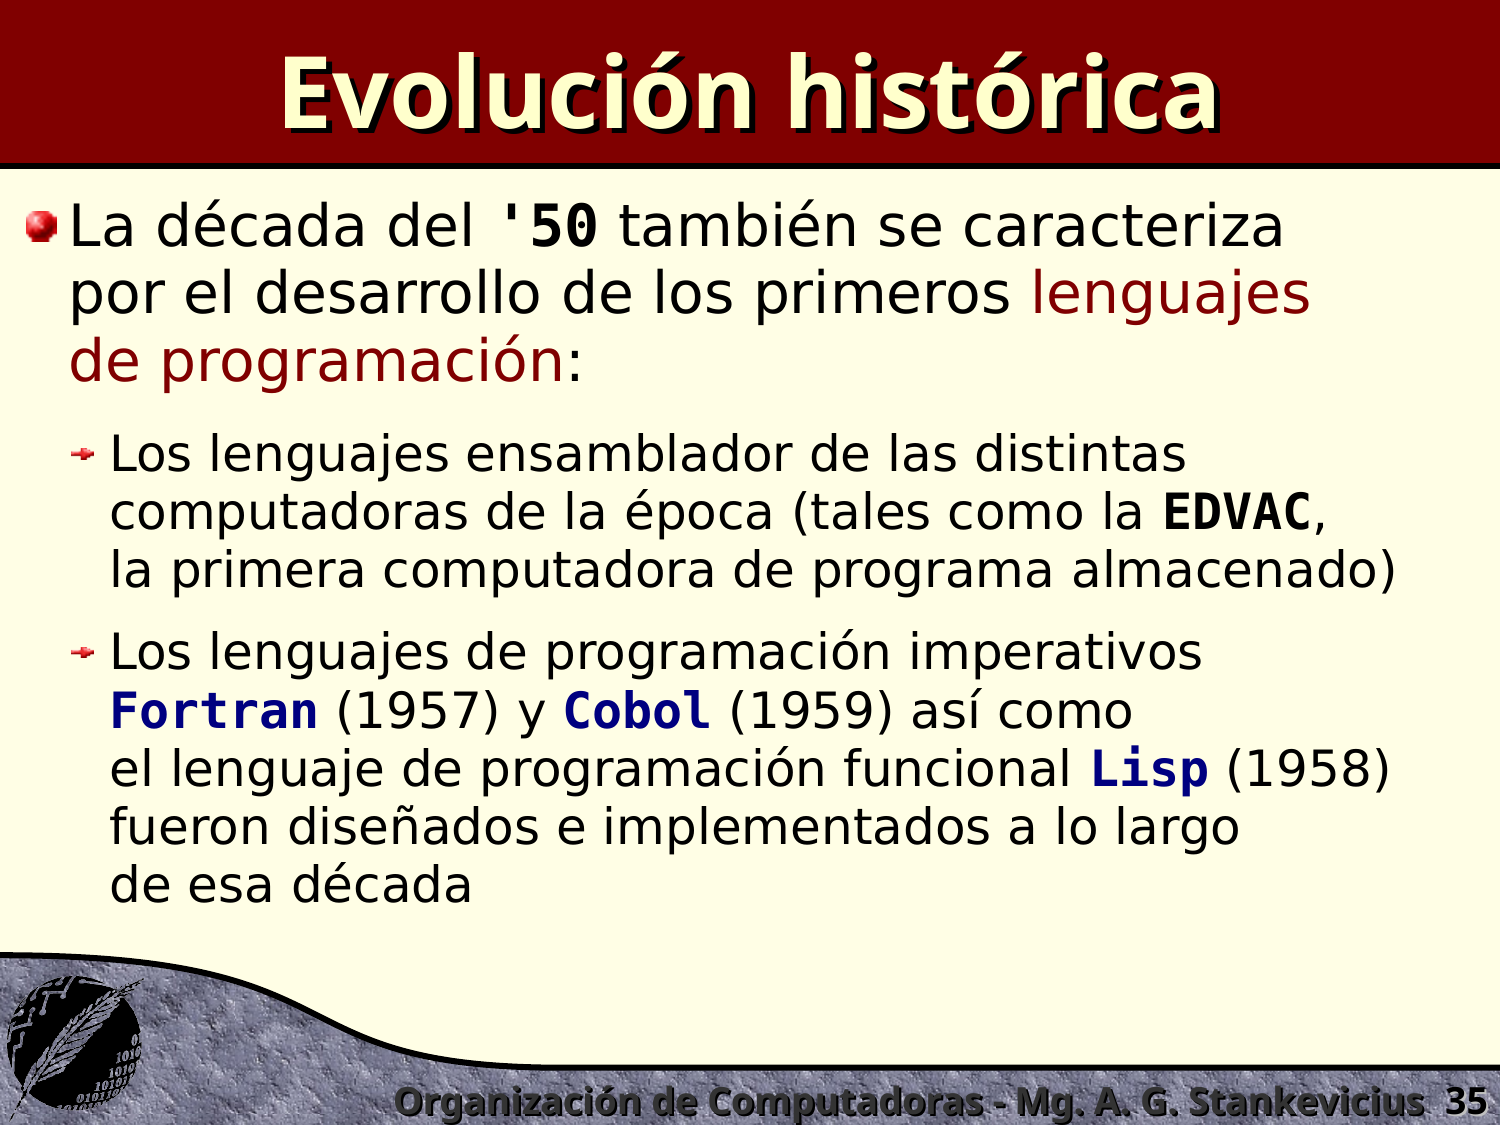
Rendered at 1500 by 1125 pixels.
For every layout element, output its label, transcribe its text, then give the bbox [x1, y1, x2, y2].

picture [1058, 1100, 1065, 1110]
picture [448, 1100, 455, 1110]
picture [0, 959, 1500, 1125]
title Evolución histórica [15, 5, 1485, 160]
list La década del '50 también se caracteriza por el desarrollo de los primeros lenguajes de programación: Los lenguajes ensamblador de las distintas computadoras de la época (tales como la EDVAC, la primera computadora de programa almacenado) Los lenguajes de programación imperativos Fortran (1957) y Cobol (1959) así como el lenguaje de programación funcional Lisp (1958) fueron diseñados e implementados a lo largo de esa década [11, 192, 1486, 935]
picture [802, 1100, 806, 1110]
